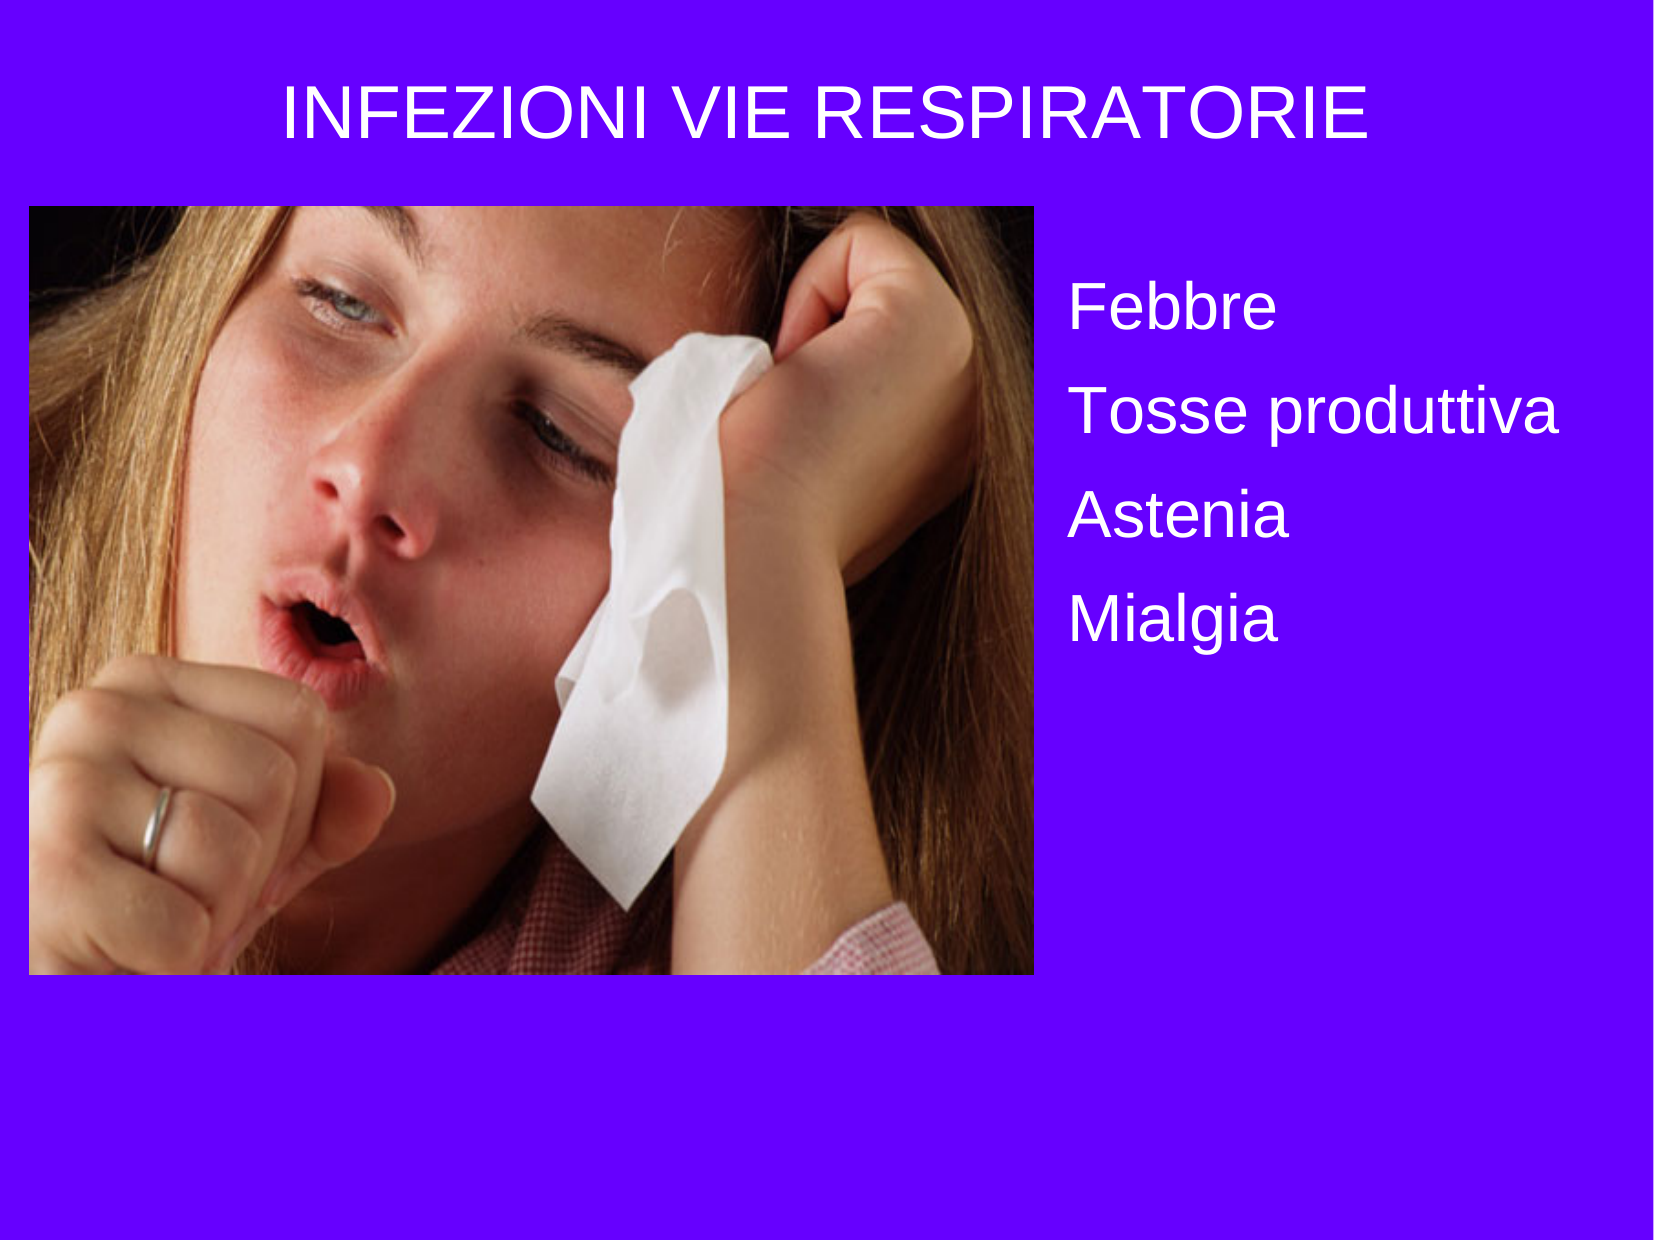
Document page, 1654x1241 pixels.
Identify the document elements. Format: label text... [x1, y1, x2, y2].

list Febbre Tosse produttiva Astenia Mialgia [1062, 265, 1654, 865]
picture [29, 206, 1034, 975]
title INFEZIONI VIE RESPIRATORIE [82, 0, 1571, 257]
